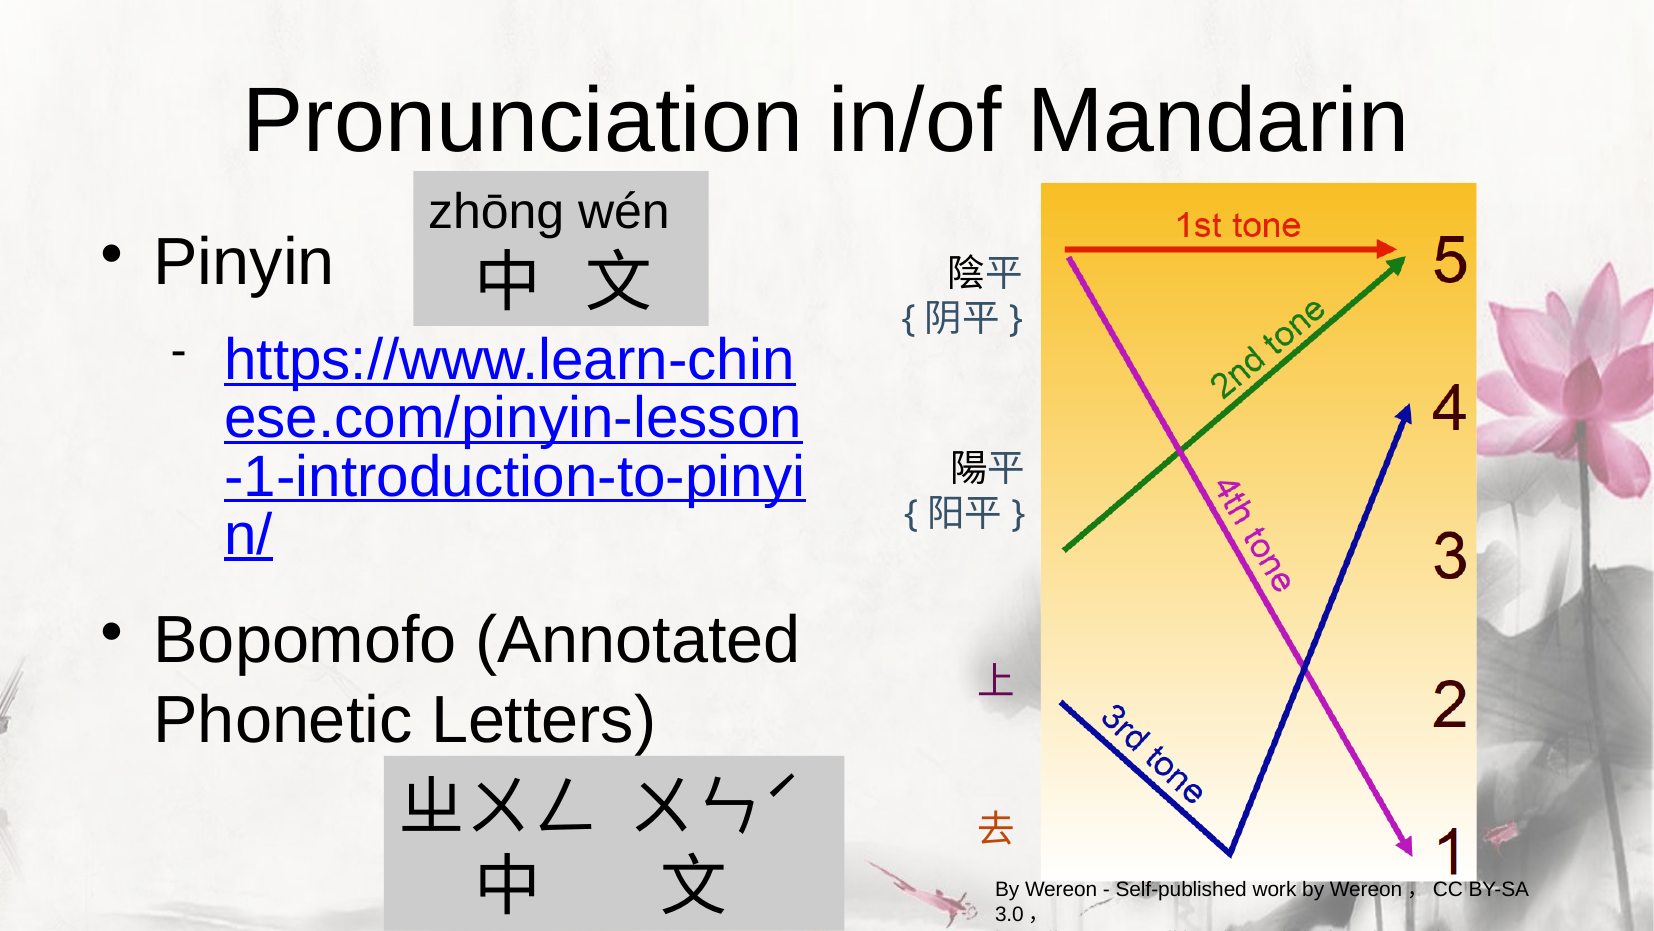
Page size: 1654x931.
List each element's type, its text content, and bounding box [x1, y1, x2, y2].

text_box 陰平 {阴平} [873, 242, 1038, 347]
picture [1040, 182, 1477, 868]
text_box By Wereon - Self-published work by Wereon，CC BY-SA 3.0， https://commons.wikimedia.org/w/index.php?curid=1234099 [980, 868, 1589, 931]
text_box zhōng wén 中 文 [413, 171, 709, 326]
text_box ㄓㄨㄥ ㄨㄣˊ 中 文 [383, 755, 845, 931]
text_box 陽平 {阳平} [873, 436, 1041, 542]
text_box Pinyin https://www.learn-chinese.com/pinyin-lesson-1-introduction-to-pinyin/ Bopomofo (Annotated Phonetic Letters) [82, 217, 809, 863]
text_box Pronunciation in/of Mandarin [82, 59, 1571, 170]
text_box 去 [962, 797, 1030, 858]
text_box 上 [962, 649, 1030, 710]
